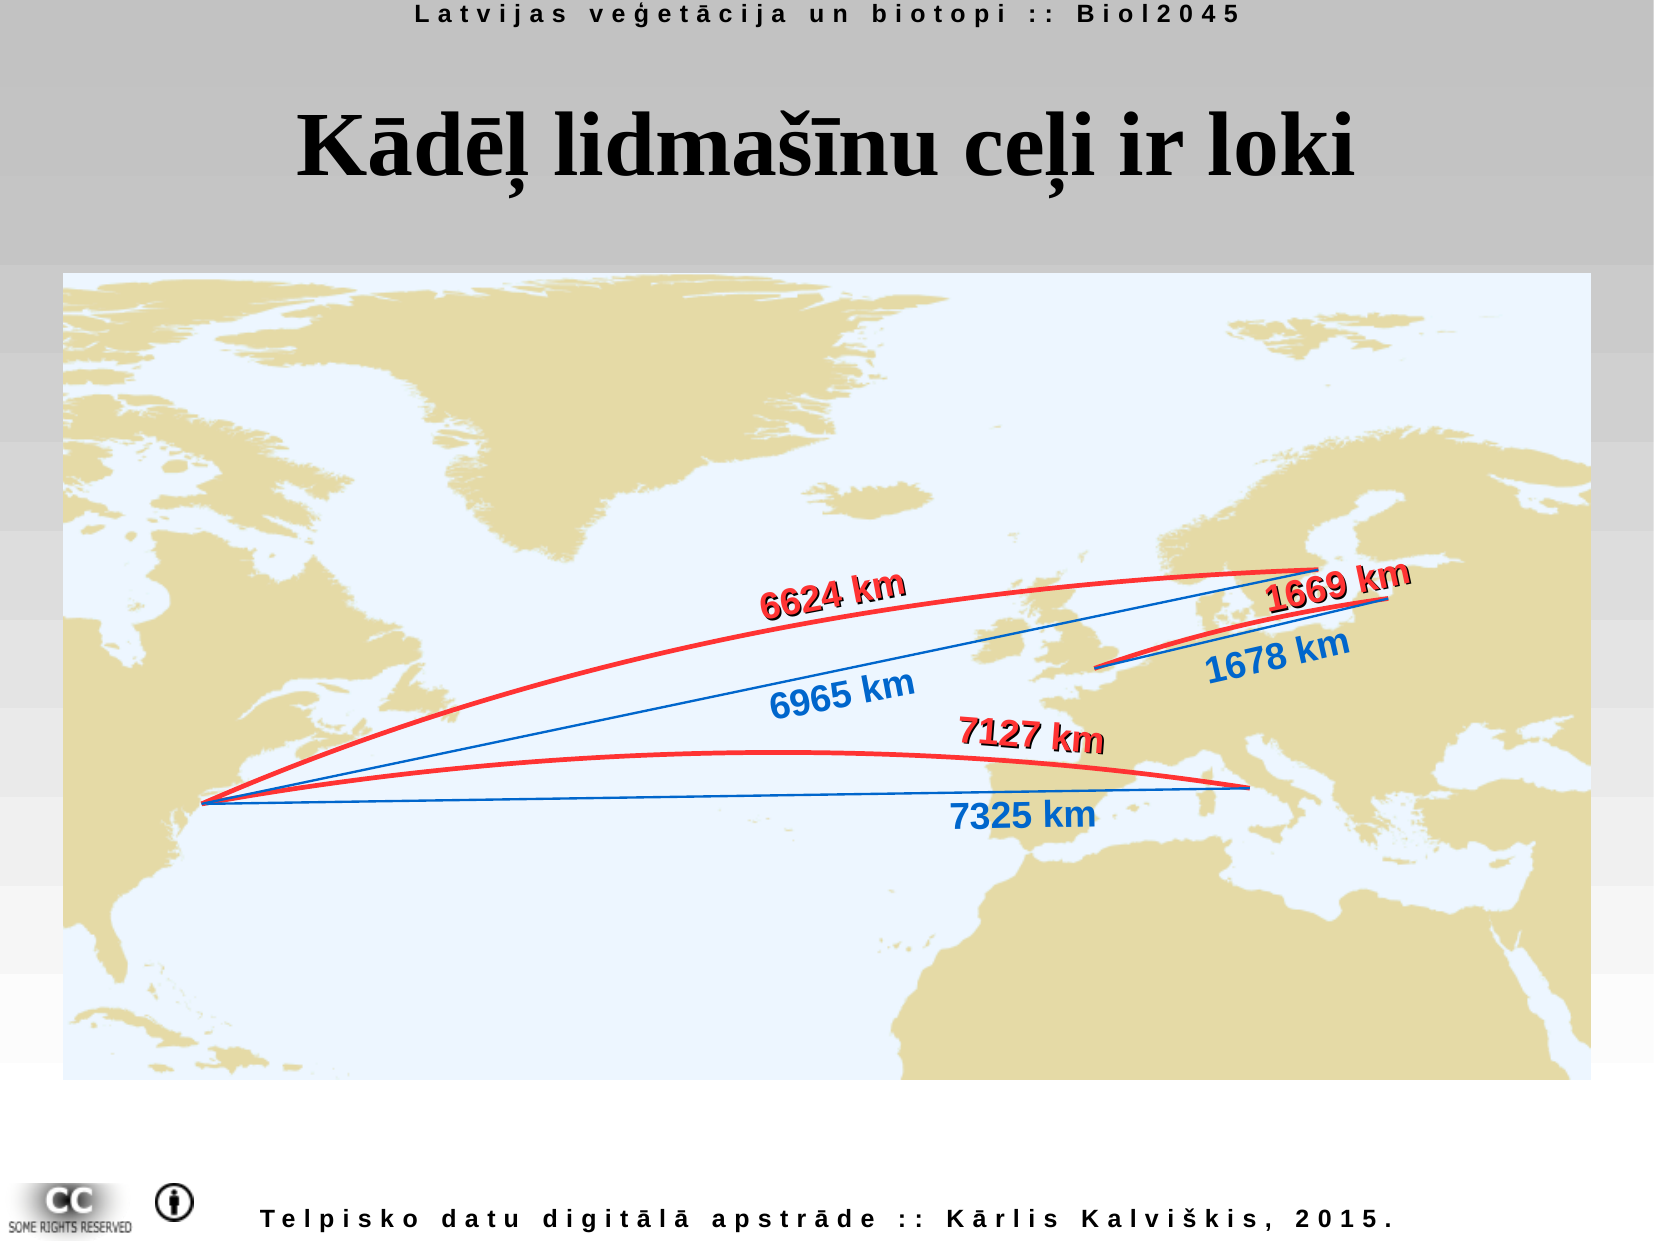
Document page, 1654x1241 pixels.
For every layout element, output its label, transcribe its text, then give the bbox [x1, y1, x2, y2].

text_box 6965 km [765, 657, 929, 730]
text_box 1669 km [1261, 546, 1424, 616]
text_box 7127 km [956, 708, 1117, 763]
title Kādēļ lidmašīnu ceļi ir loki [0, 1, 1654, 287]
text_box 1678 km [1200, 616, 1364, 694]
picture [0, 287, 1654, 1241]
text_box 7325 km [948, 792, 1108, 839]
text_box 6624 km [755, 557, 919, 629]
